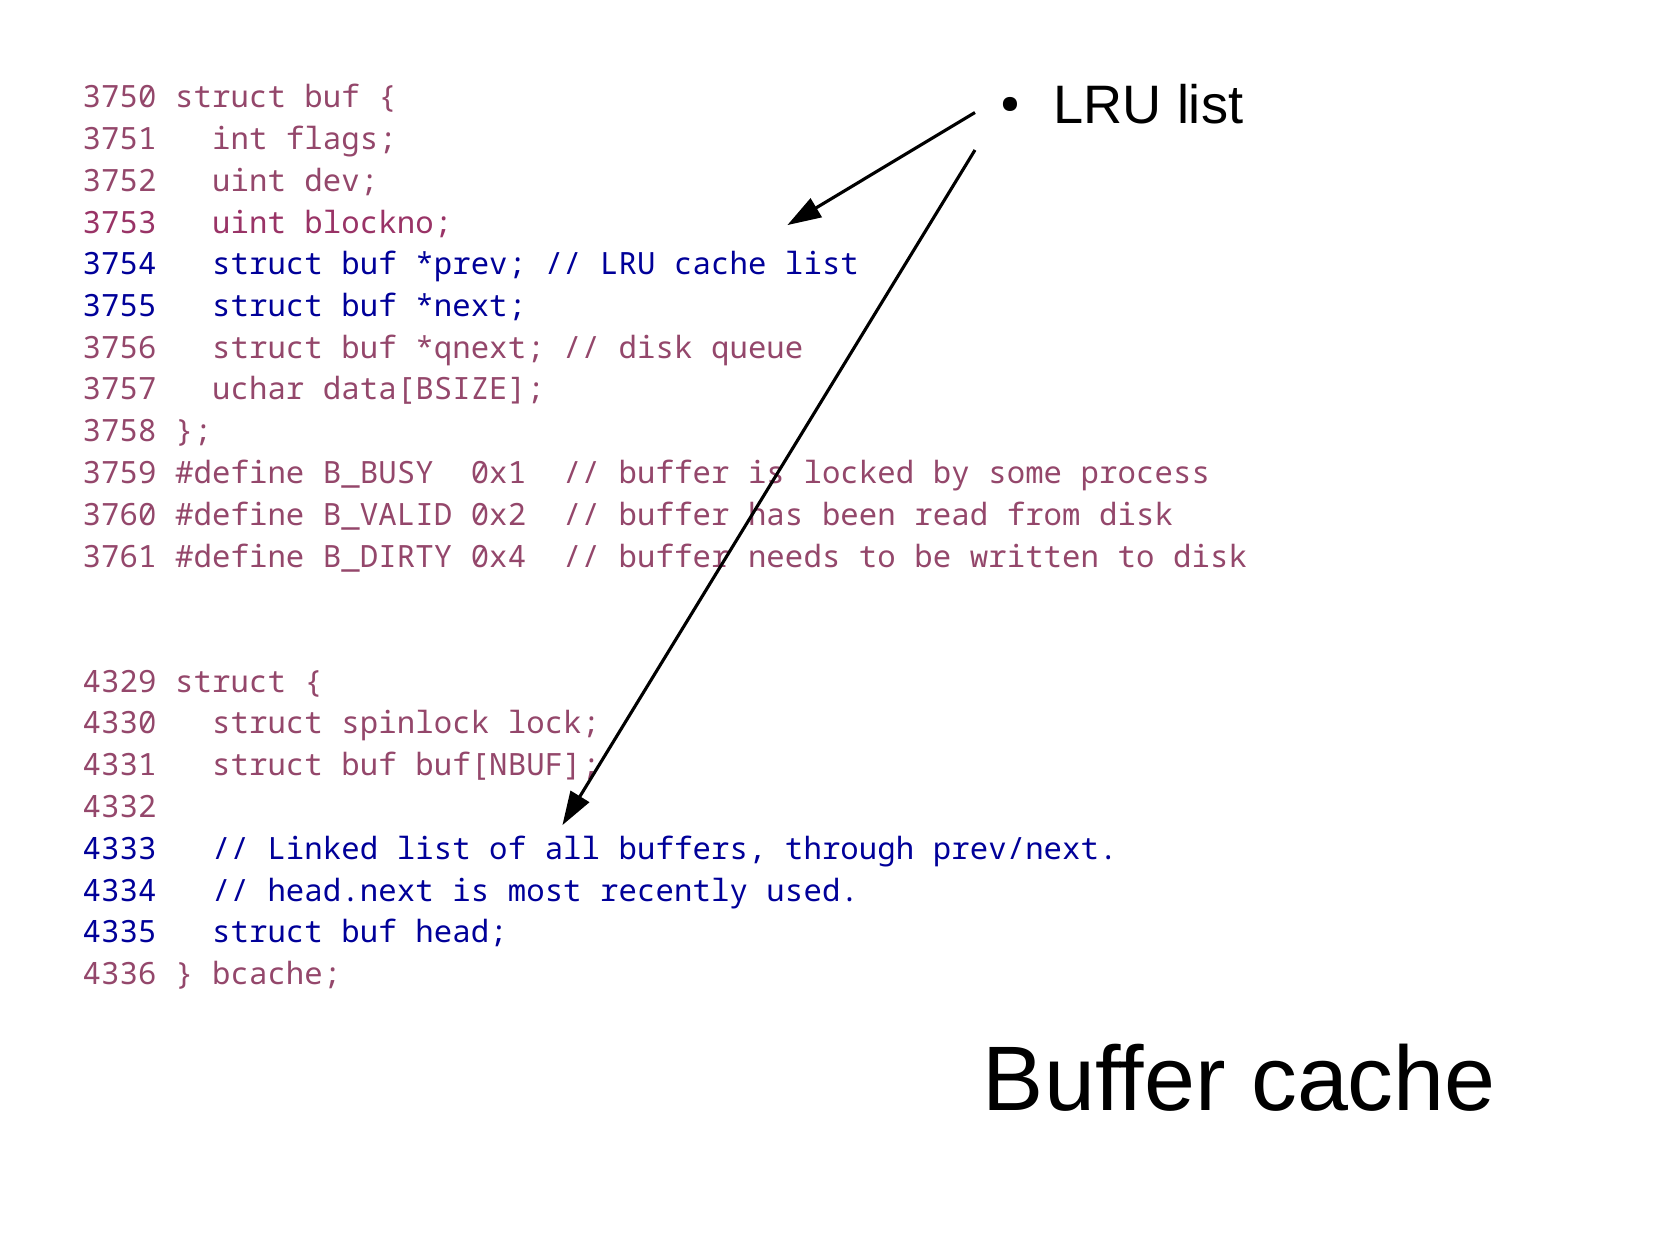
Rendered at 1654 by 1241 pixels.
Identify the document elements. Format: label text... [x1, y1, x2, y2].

list LRU list [982, 75, 1613, 413]
title Buffer cache [904, 975, 1576, 1183]
list 3750 struct buf { 3751 int flags; 3752 uint dev; 3753 uint blockno; 3754 struct buf *prev; // LRU cache list 3755 struct buf *next; 3756 struct buf *qnext; // disk queue 3757 uchar data[BSIZE]; 3758 }; 3759 #define B_BUSY 0x1 // buffer is locked by some process 3760 #define B_VALID 0x2 // buffer has been read from disk 3761 #define B_DIRTY 0x4 // buffer needs to be written to disk 4329 struct { 4330 struct spinlock lock; 4331 struct buf buf[NBUF]; 4332 4333 // Linked list of all buffers, through prev/next. 4334 // head.next is most recently used. 4335 struct buf head; 4336 } bcache; [82, 75, 1571, 1010]
